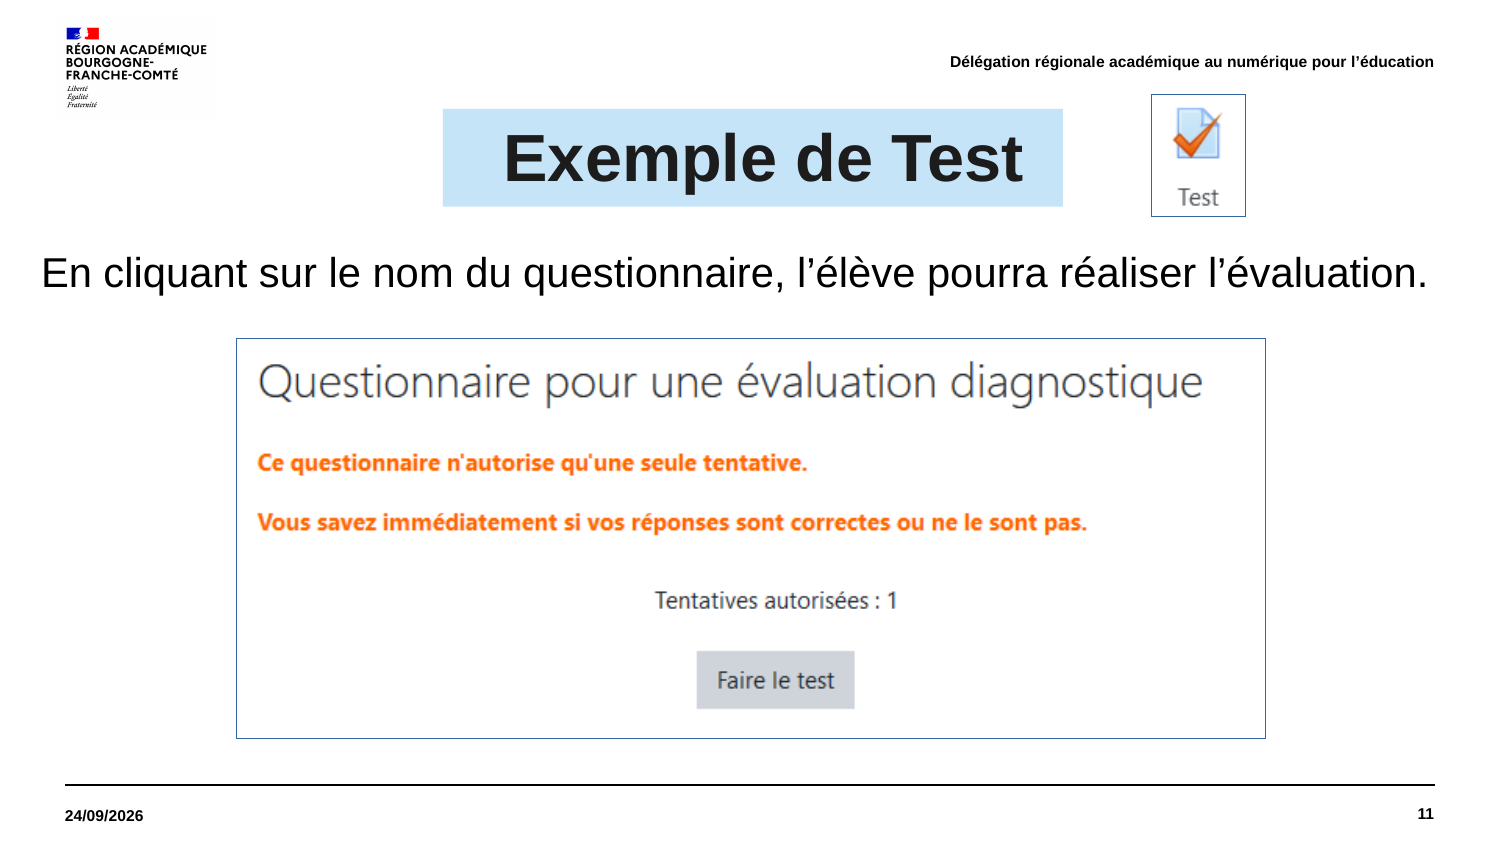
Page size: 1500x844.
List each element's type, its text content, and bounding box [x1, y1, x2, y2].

picture [1151, 94, 1246, 217]
text_box Exemple de Test [442, 108, 1063, 207]
picture [55, 16, 218, 119]
text_box Délégation régionale académique au numérique pour l’éducation [944, 32, 1435, 91]
text_box En cliquant sur le nom du questionnaire, l’élève pourra réaliser l’évaluation. [0, 242, 1471, 304]
text_box 10/01/2023 [64, 787, 245, 843]
text_box <numéro> [1213, 784, 1435, 843]
picture [236, 338, 1266, 739]
